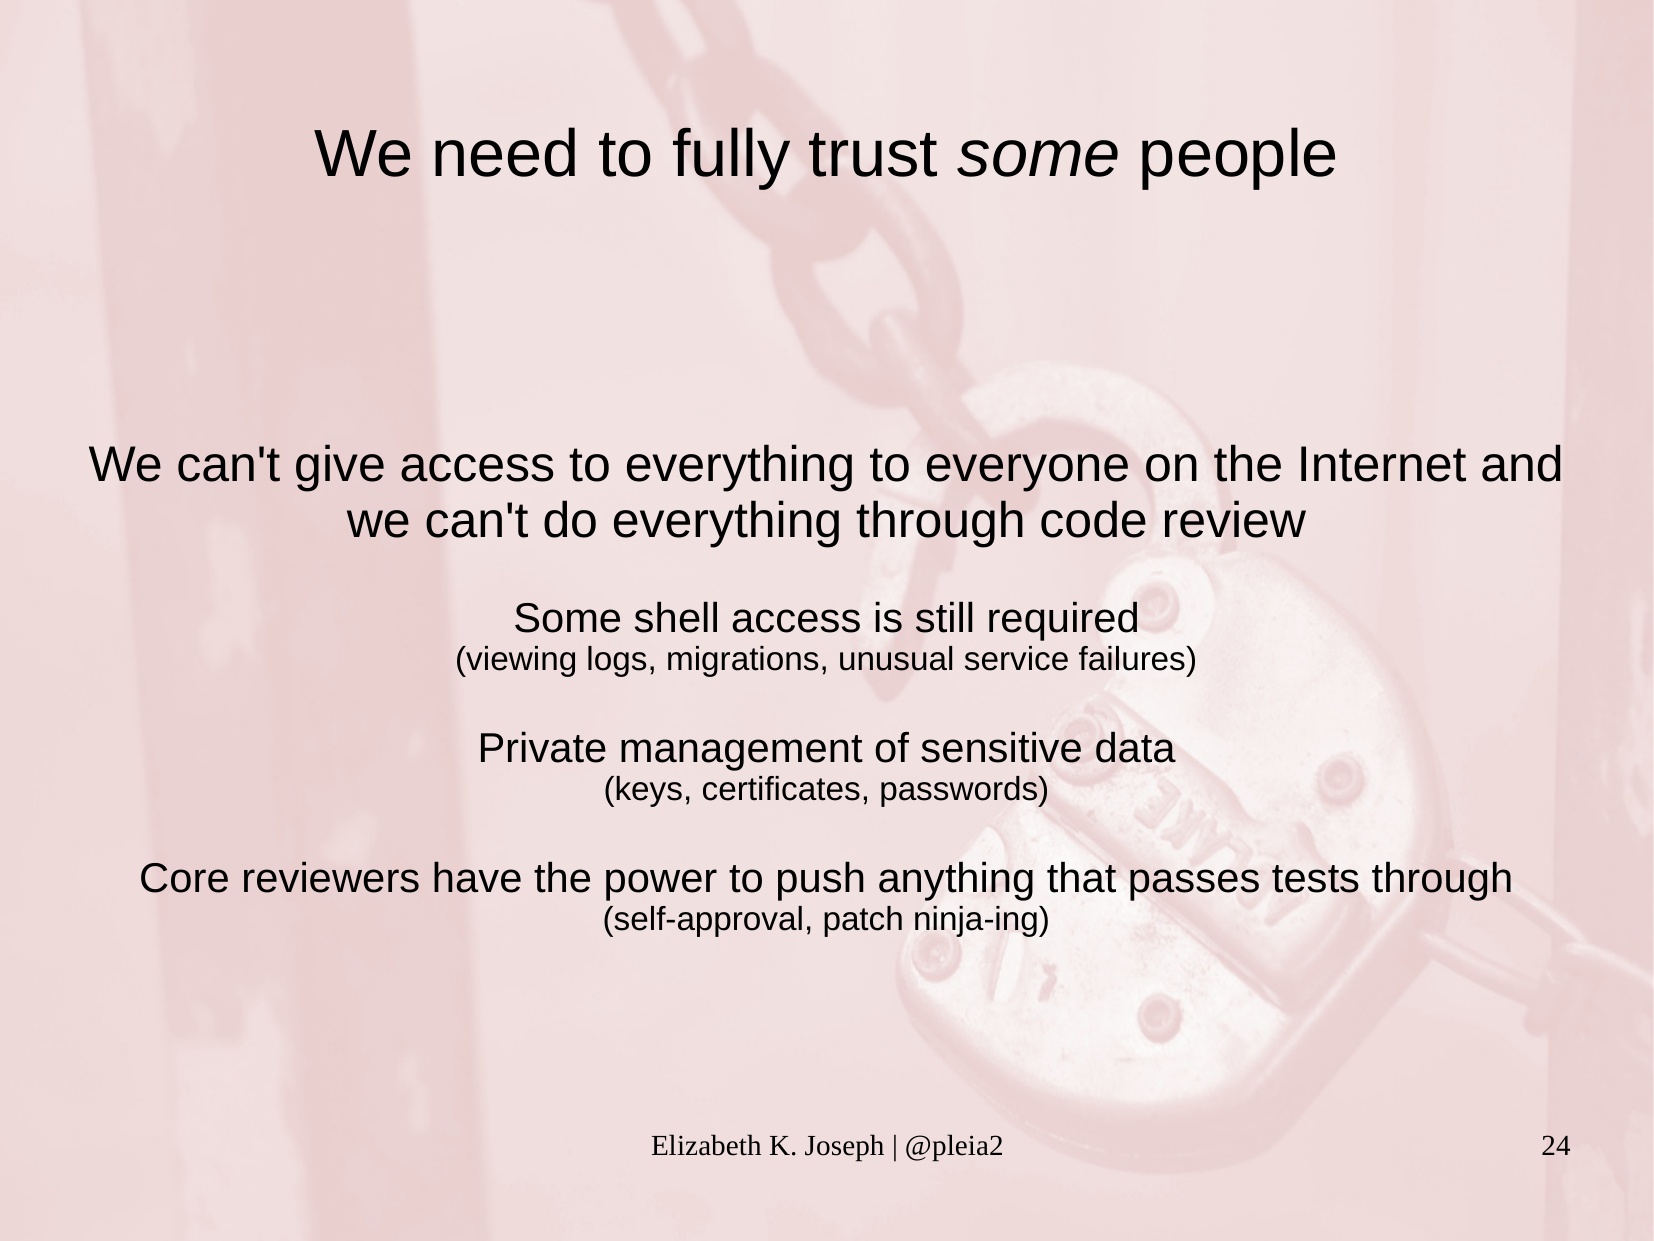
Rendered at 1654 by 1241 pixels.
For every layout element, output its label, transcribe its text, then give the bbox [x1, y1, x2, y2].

title We need to fully trust some people [82, 49, 1571, 257]
subtitle We can't give access to everything to everyone on the Internet and we can't do everything through code review Some shell access is still required (viewing logs, migrations, unusual service failures) Private management of sensitive data (keys, certificates, passwords) Core reviewers have the power to push anything that passes tests through (self-approval, patch ninja-ing) [82, 290, 1571, 1010]
picture [0, 0, 1654, 1241]
